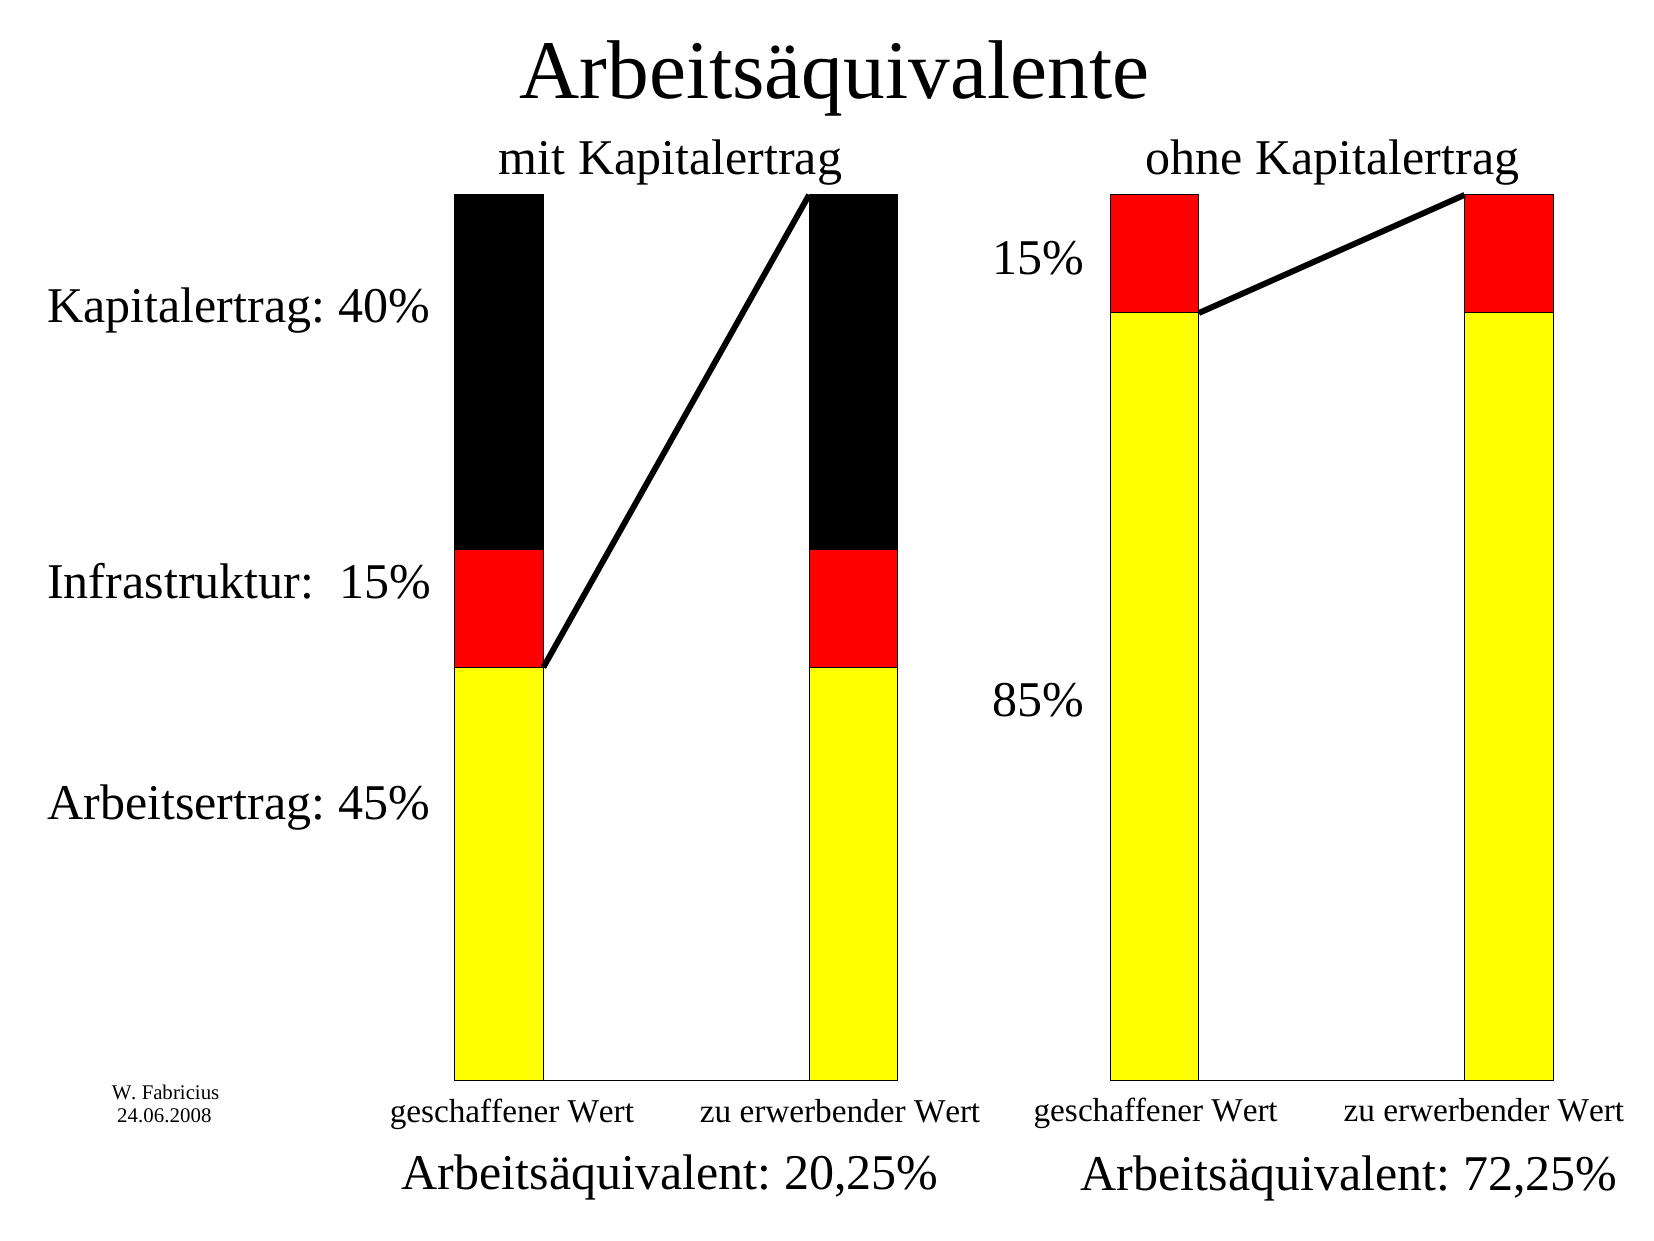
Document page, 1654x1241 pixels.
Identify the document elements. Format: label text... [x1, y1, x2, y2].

text_box Arbeitsäquivalent: 72,25% [1080, 1145, 1618, 1207]
text_box 15% 85% [992, 229, 1085, 775]
text_box W. Fabricius 24.06.2008 [111, 1080, 220, 1132]
text_box ohne Kapitalertrag [1145, 129, 1521, 191]
text_box [454, 194, 544, 1081]
text_box geschaffener Wert zu erwerbender Wert [389, 1092, 987, 1133]
text_box [1464, 194, 1554, 1081]
text_box mit Kapitalertrag [498, 129, 843, 191]
text_box Arbeitsäquivalente [519, 24, 1151, 125]
text_box geschaffener Wert zu erwerbender Wert [1033, 1091, 1626, 1132]
text_box Kapitalertrag: 40% Infrastruktur: 15% Arbeitsertrag: 45% [47, 277, 432, 883]
text_box [809, 194, 898, 1081]
text_box Arbeitsäquivalent: 20,25% [401, 1145, 939, 1206]
text_box [1110, 194, 1199, 1081]
